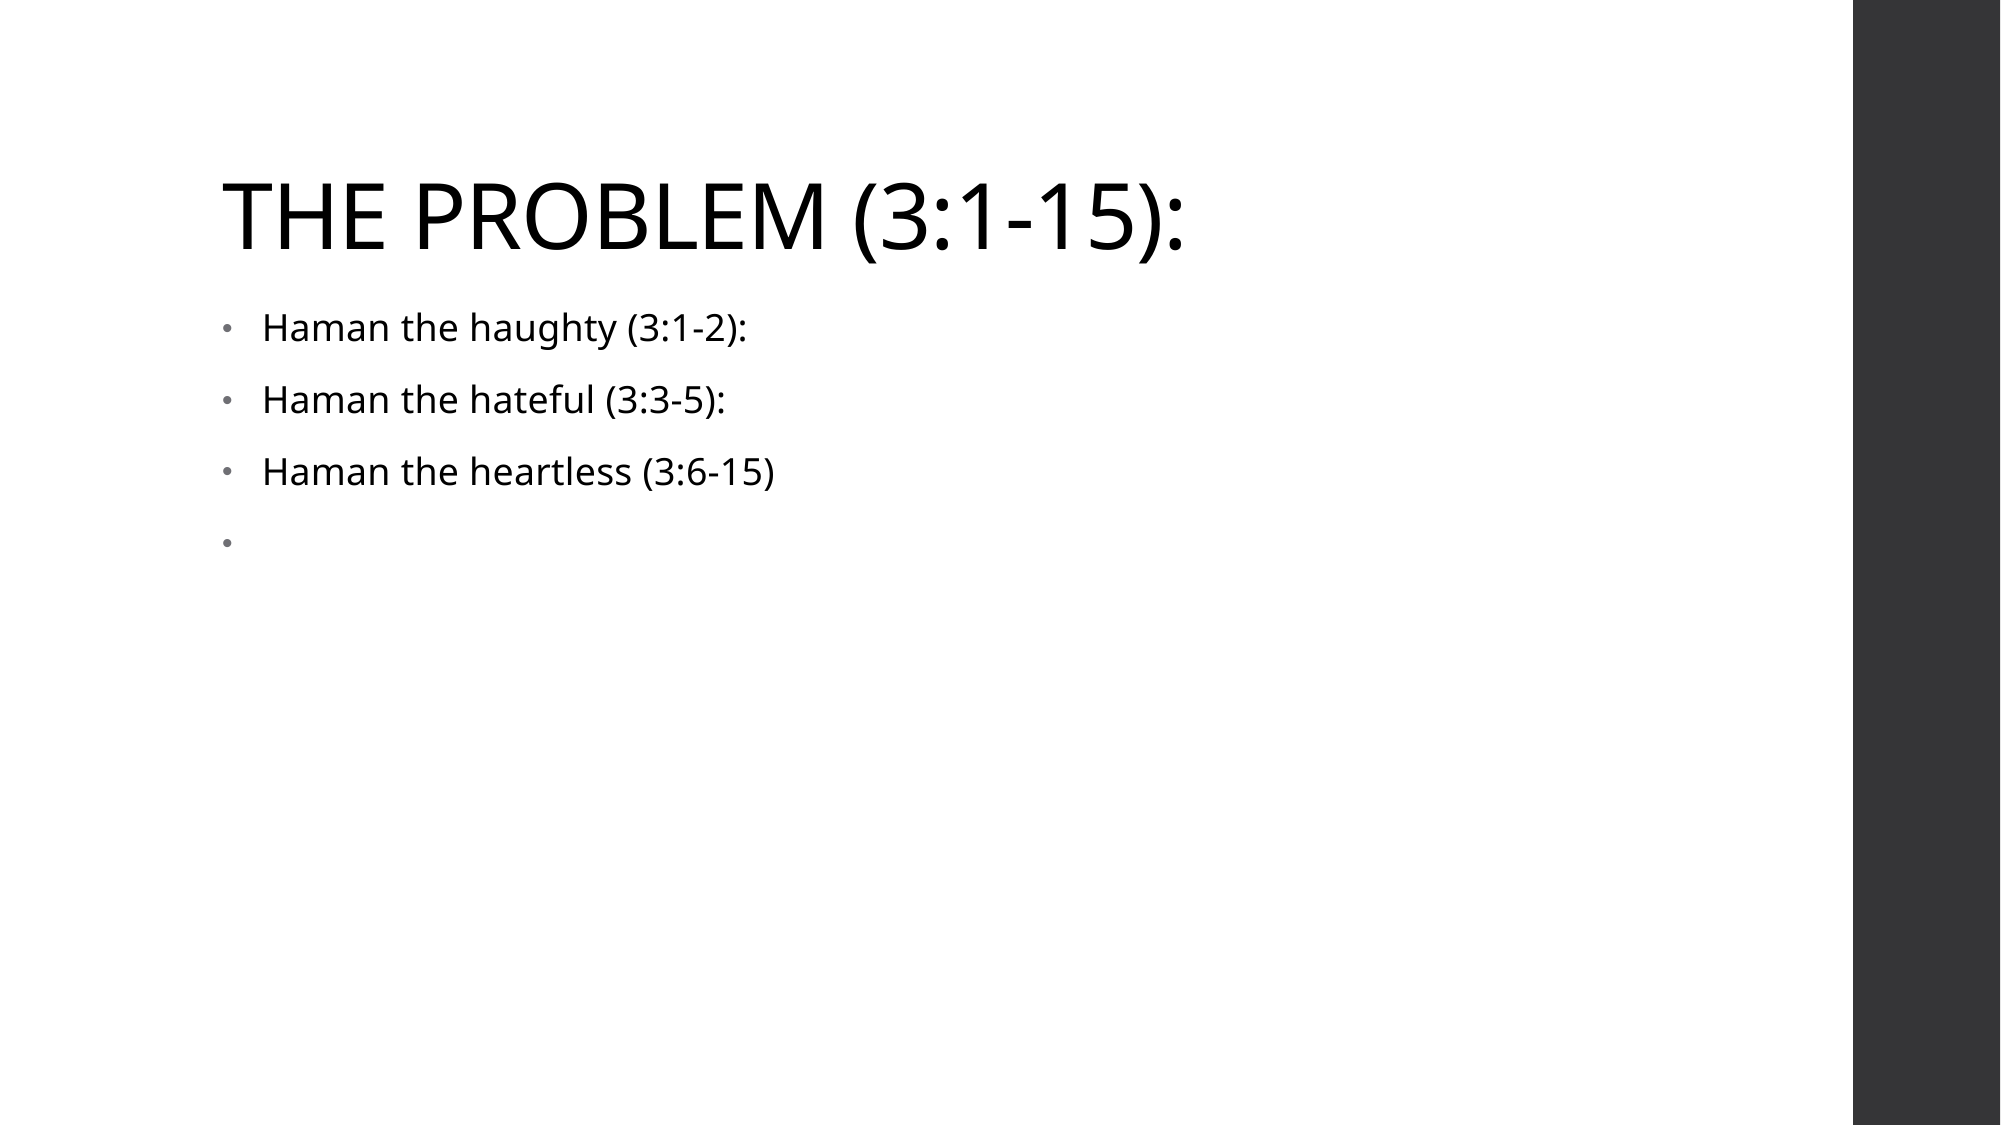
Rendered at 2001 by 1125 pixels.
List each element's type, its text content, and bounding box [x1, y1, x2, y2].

list Haman the haughty (3:1-2): Haman the hateful (3:3-5): Haman the heartless (3:6-15) [206, 299, 1617, 1014]
title THE PROBLEM (3:1-15): [206, 60, 1797, 278]
